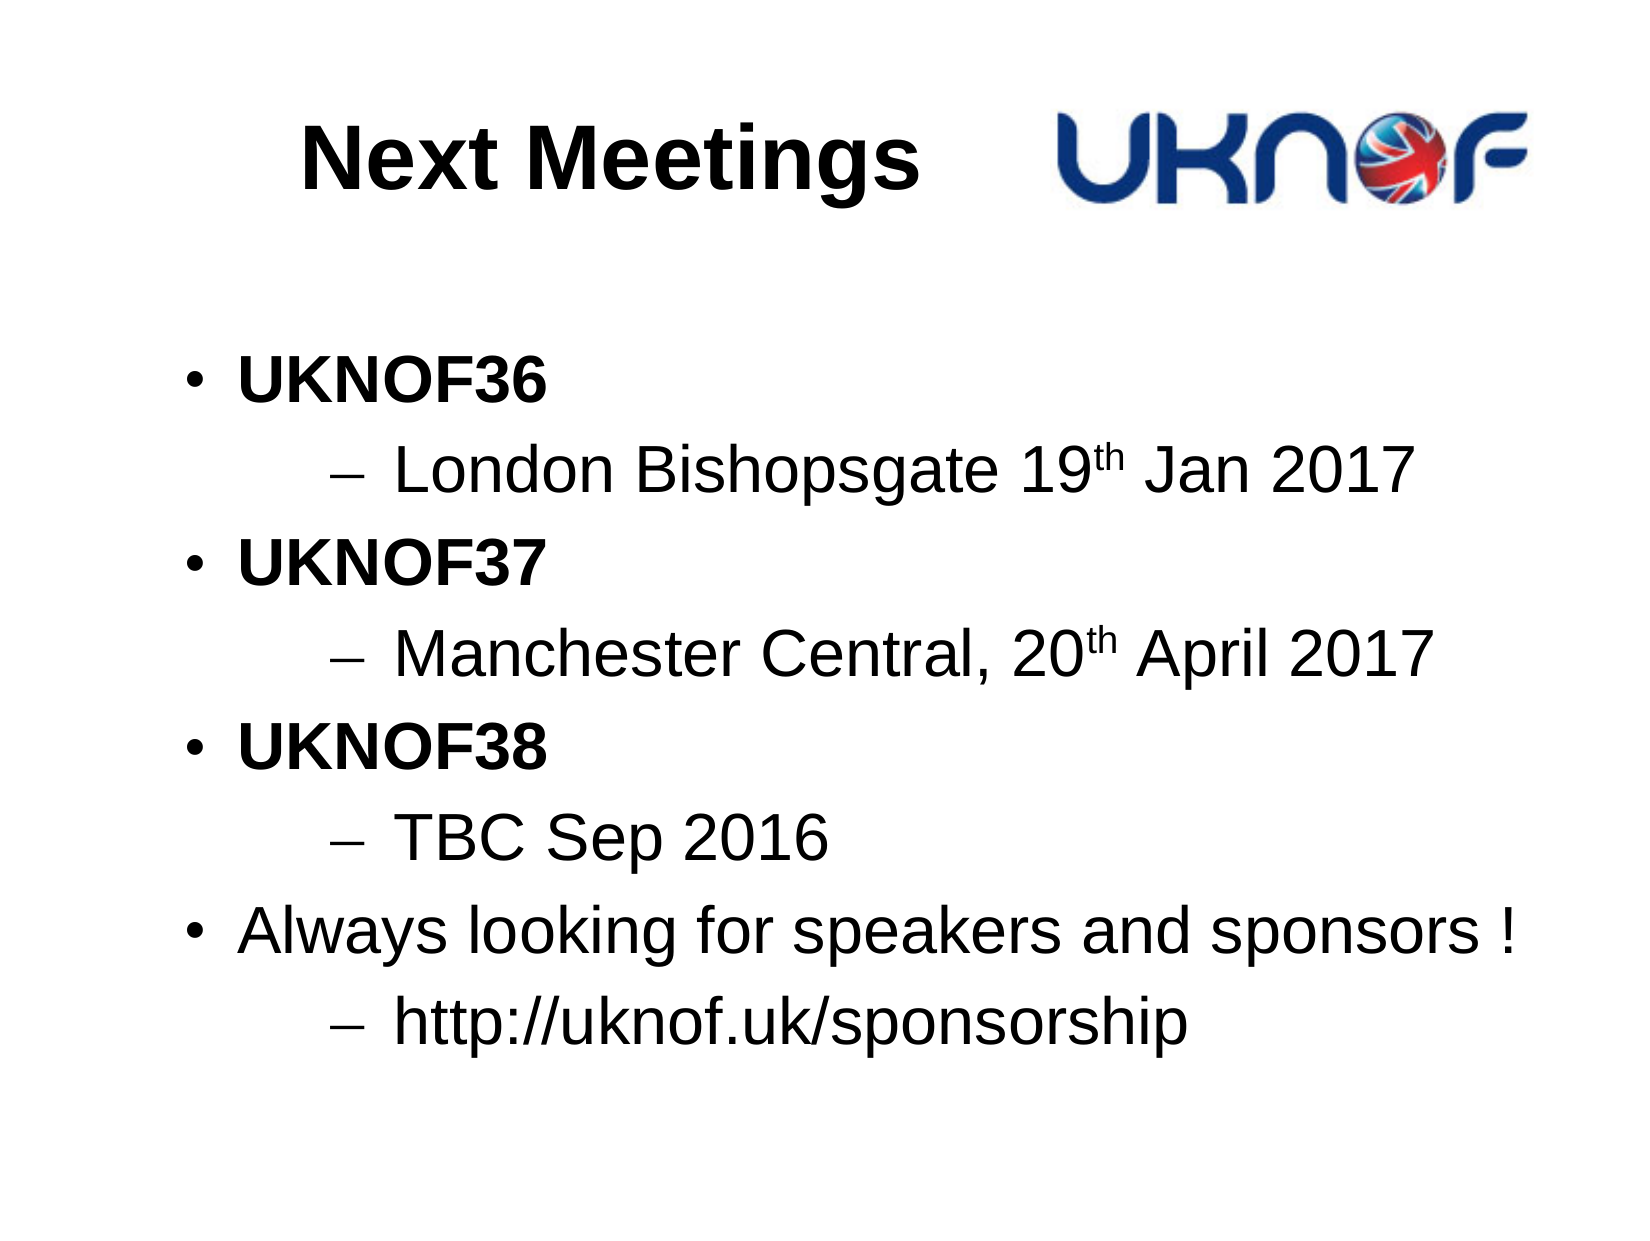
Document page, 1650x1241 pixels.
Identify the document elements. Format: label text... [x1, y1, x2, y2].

picture [1100, 93, 1536, 225]
list UKNOF36 London Bishopsgate 19th Jan 2017 UKNOF37 Manchester Central, 20th April 2017 UKNOF38 TBC Sep 2016 Always looking for speakers and sponsors ! http://uknof.uk/sponsorship [123, 341, 1526, 1170]
title Next Meetings [123, 55, 1100, 262]
